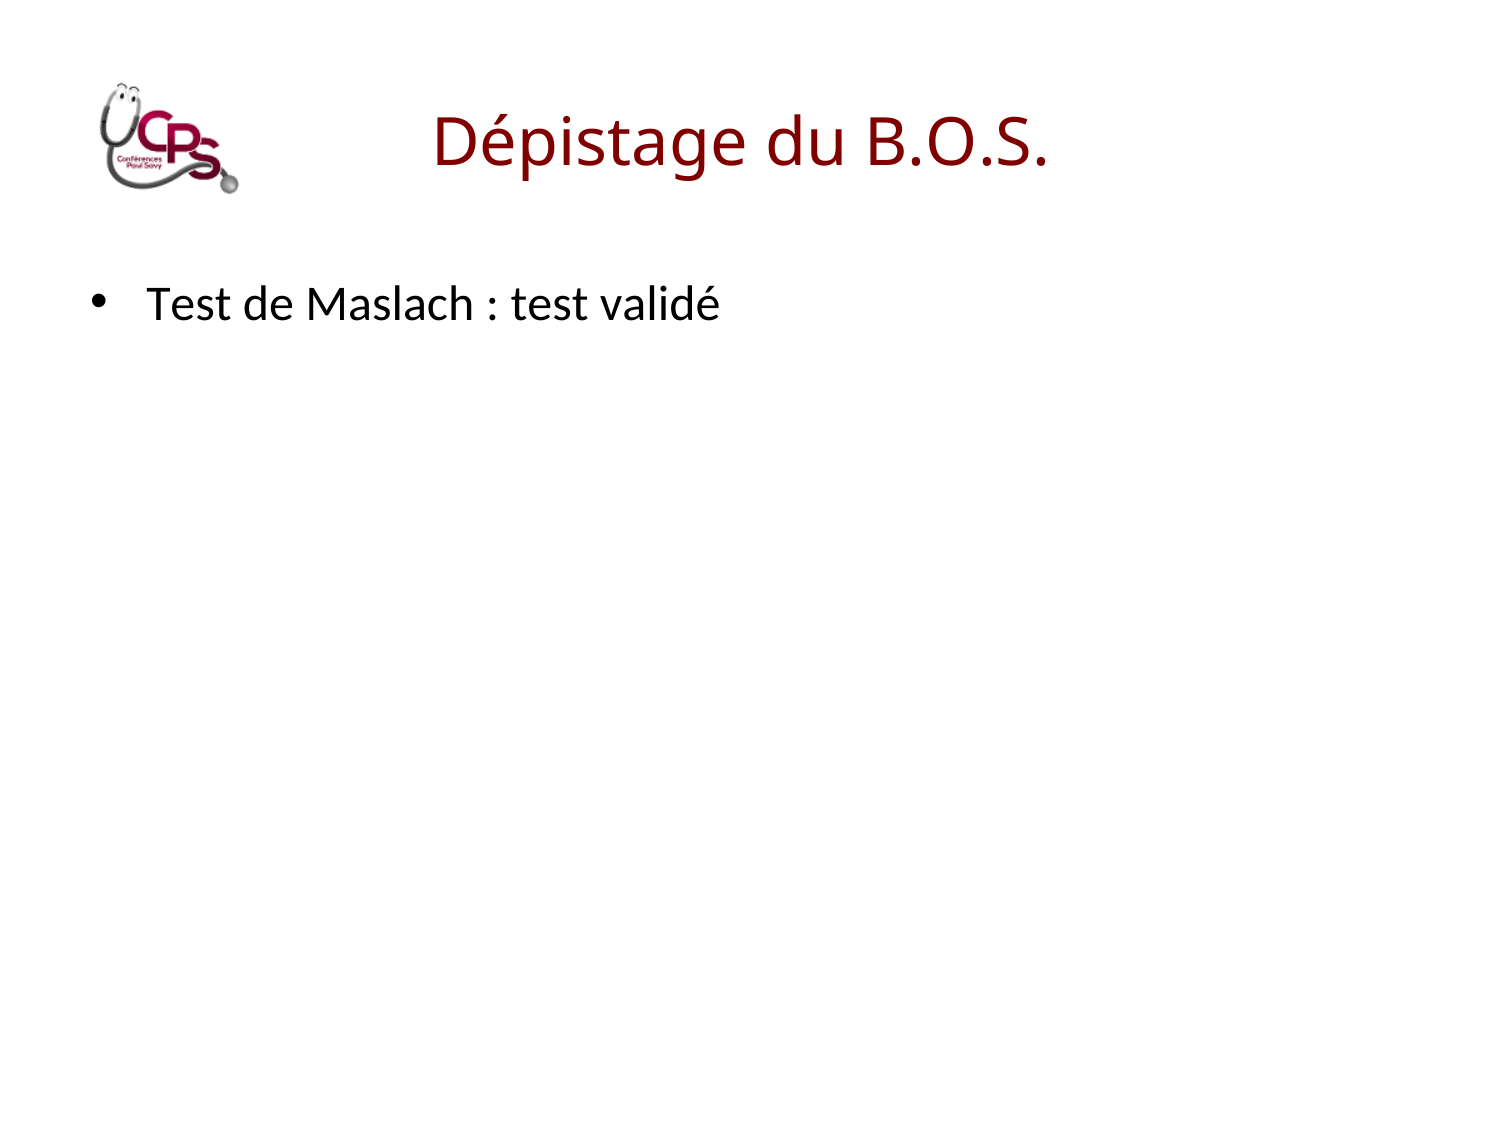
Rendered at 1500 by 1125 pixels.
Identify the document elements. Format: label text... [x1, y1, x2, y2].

title Dépistage du B.O.S. [75, 45, 1426, 233]
list Test de Maslach : test validé [75, 262, 1426, 1005]
picture [75, 44, 263, 209]
